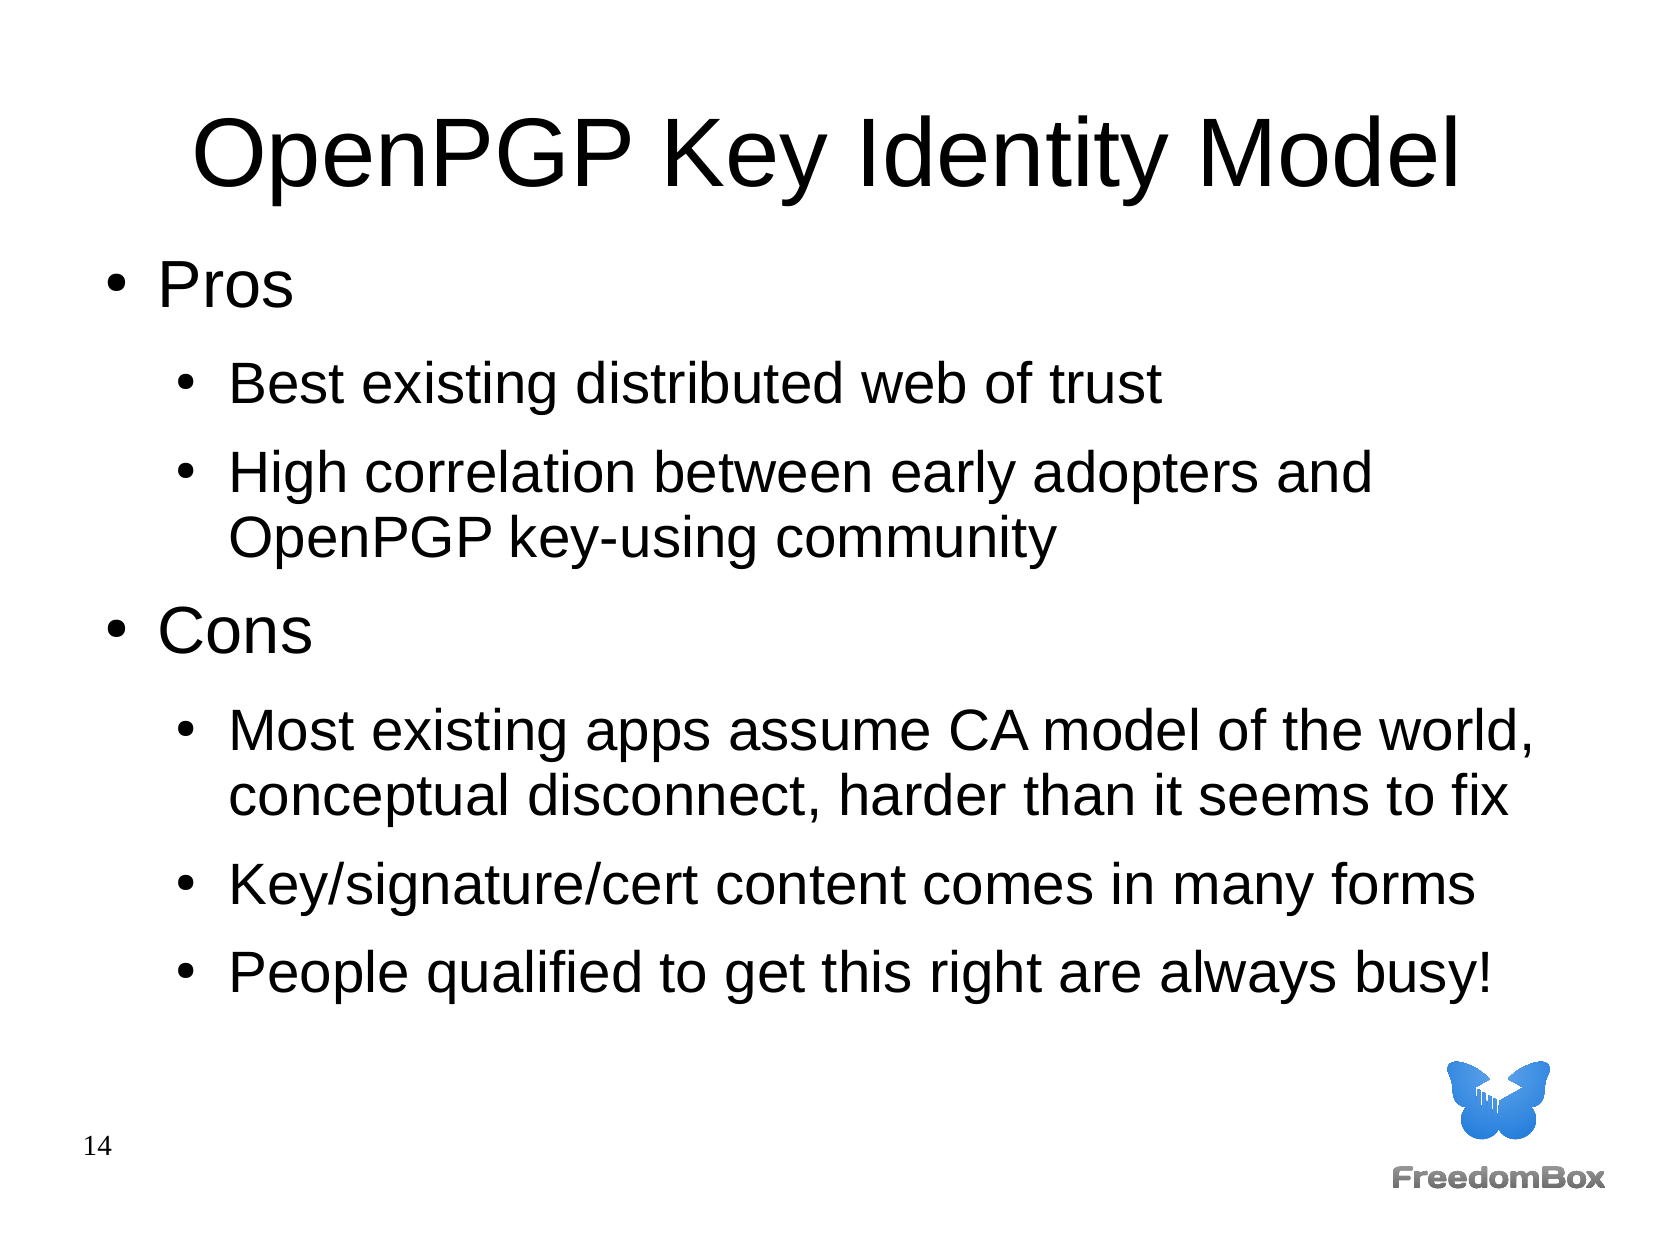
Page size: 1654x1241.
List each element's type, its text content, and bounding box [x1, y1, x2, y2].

title OpenPGP Key Identity Model [82, 49, 1571, 257]
list Pros Best existing distributed web of trust High correlation between early adopters and OpenPGP key-using community Cons Most existing apps assume CA model of the world, conceptual disconnect, harder than it seems to fix Key/signature/cert content comes in many forms People qualified to get this right are always busy! [86, 246, 1576, 1066]
